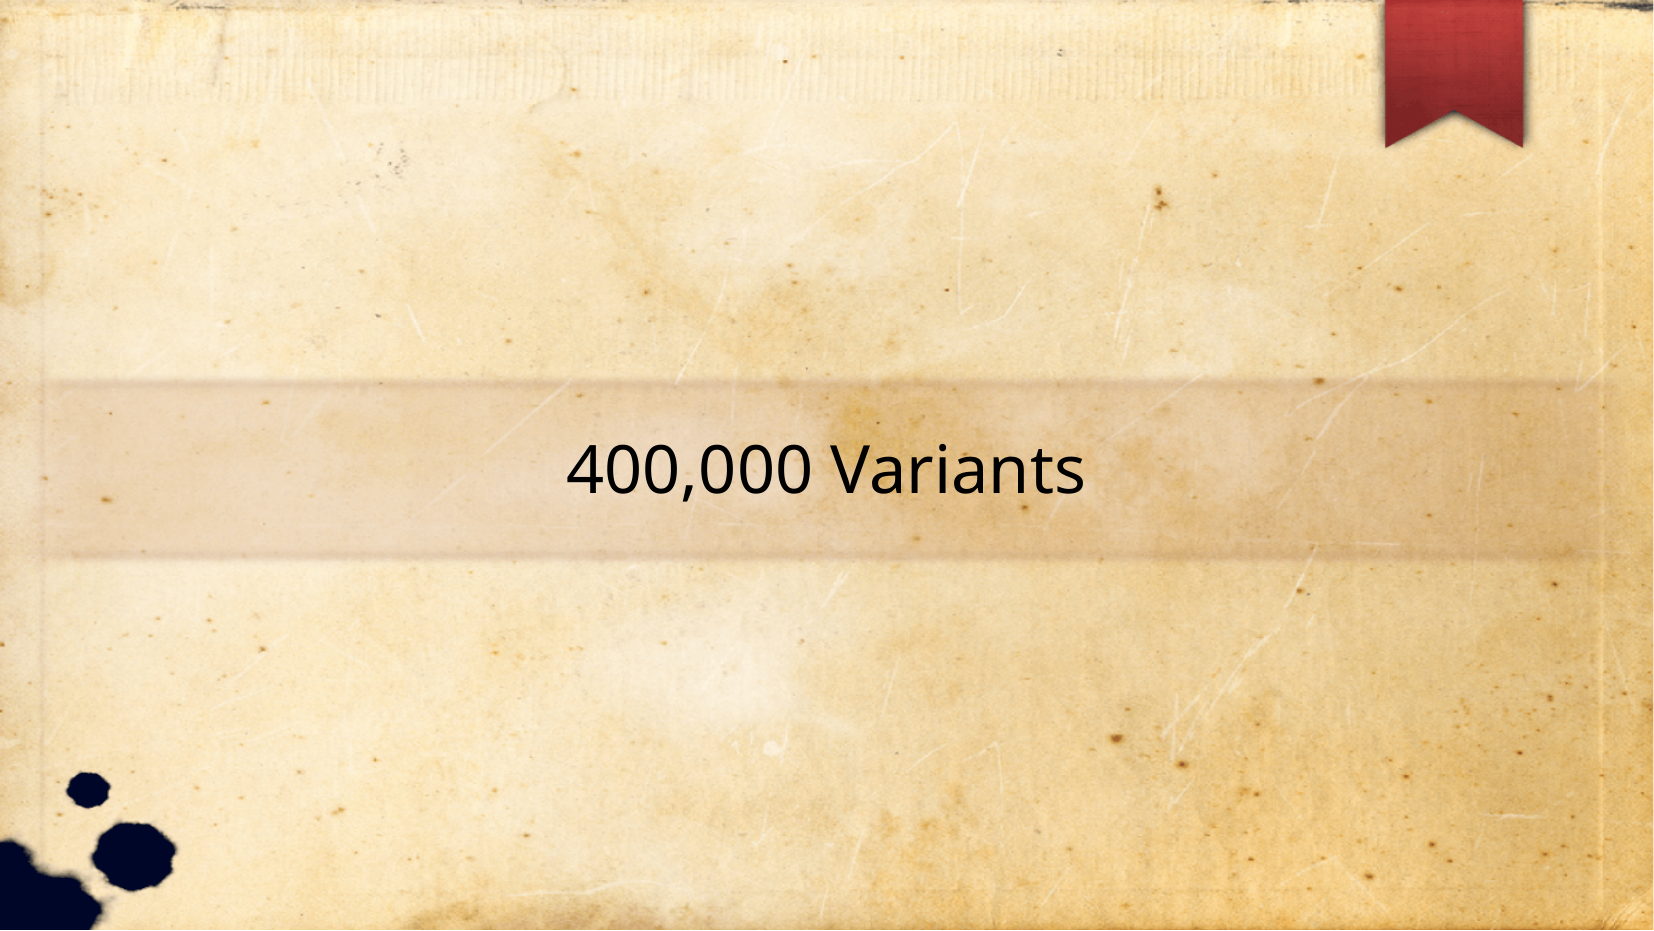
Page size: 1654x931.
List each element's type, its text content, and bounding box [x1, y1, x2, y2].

picture [0, 0, 1654, 930]
title 400,000 Variants [82, 389, 1571, 545]
